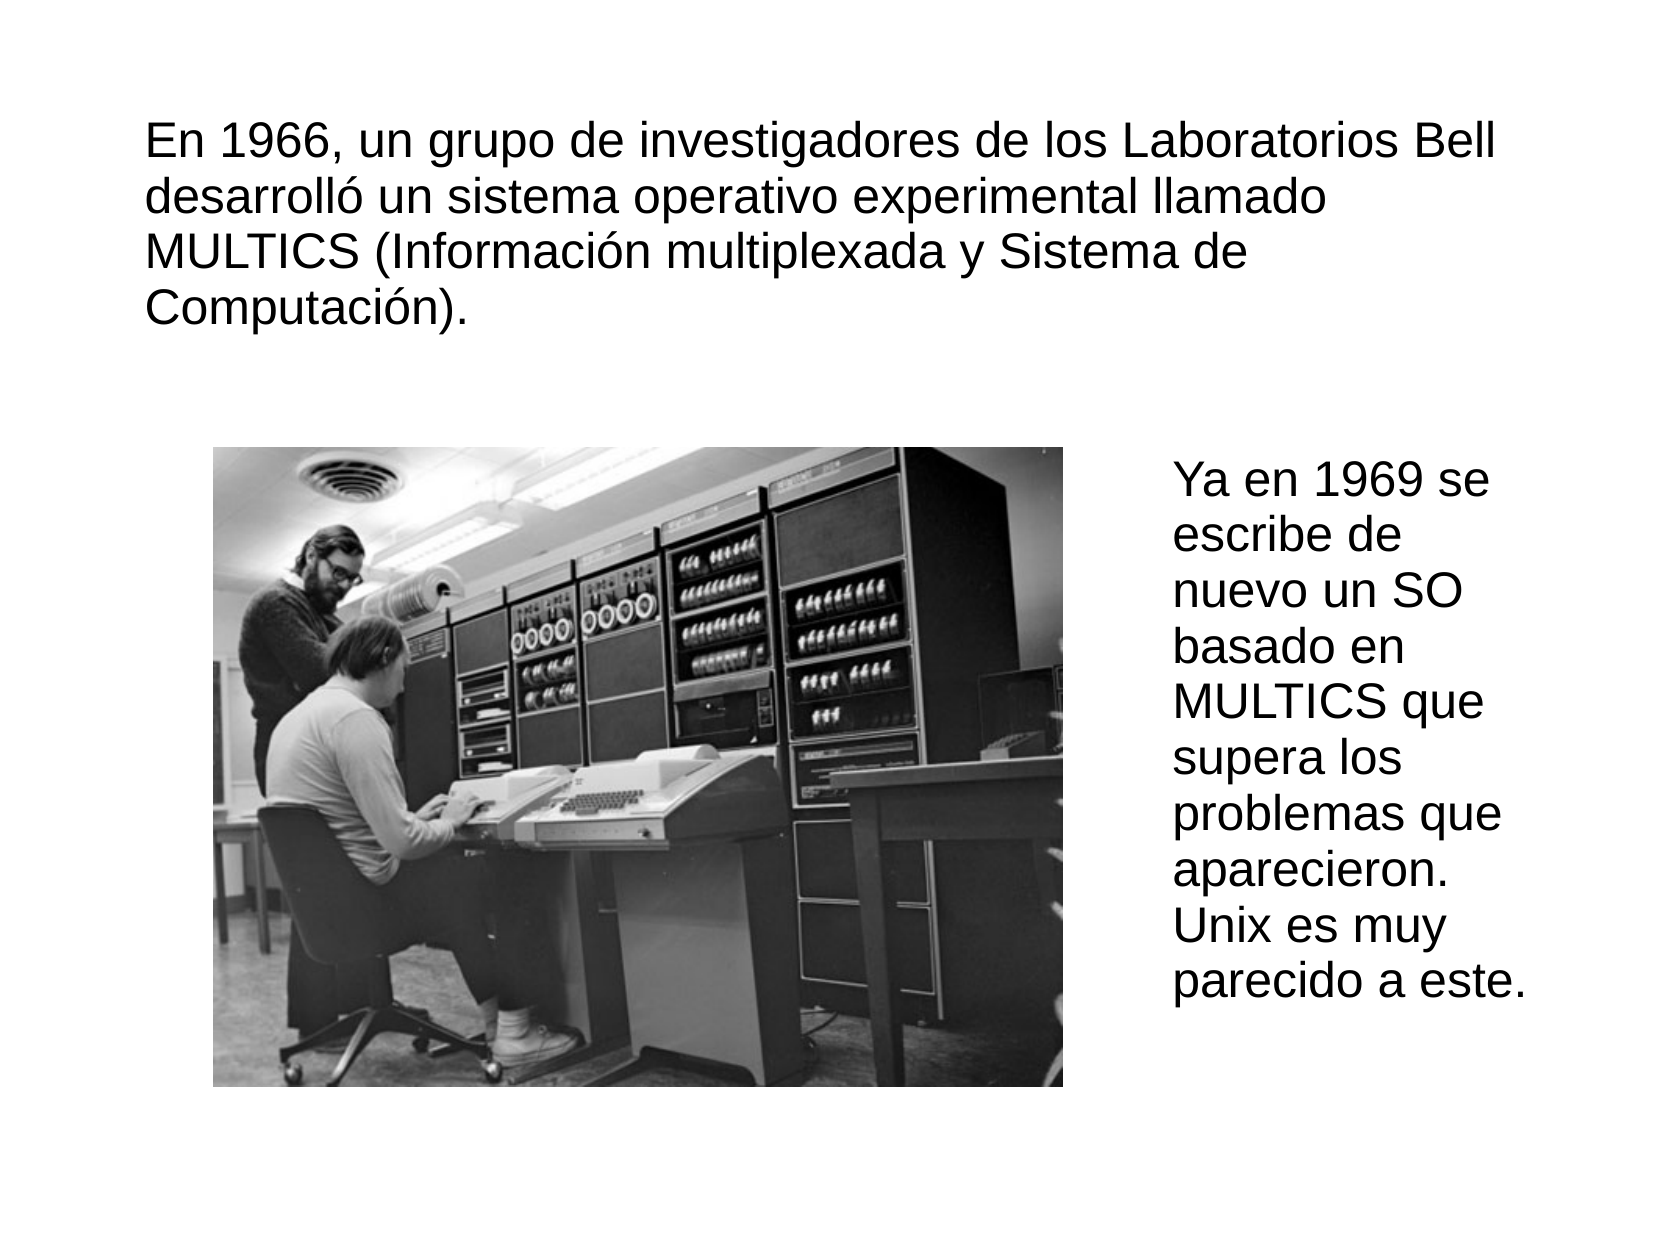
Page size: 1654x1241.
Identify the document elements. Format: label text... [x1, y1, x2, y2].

text_box En 1966, un grupo de investigadores de los Laboratorios Bell desarrolló un sistema operativo experimental llamado MULTICS (Información multiplexada y Sistema de Computación). [129, 104, 1524, 343]
picture [213, 447, 1063, 1087]
text_box Ya en 1969 se escribe de nuevo un SO basado en MULTICS que supera los problemas que aparecieron. Unix es muy parecido a este. [1157, 443, 1548, 1016]
